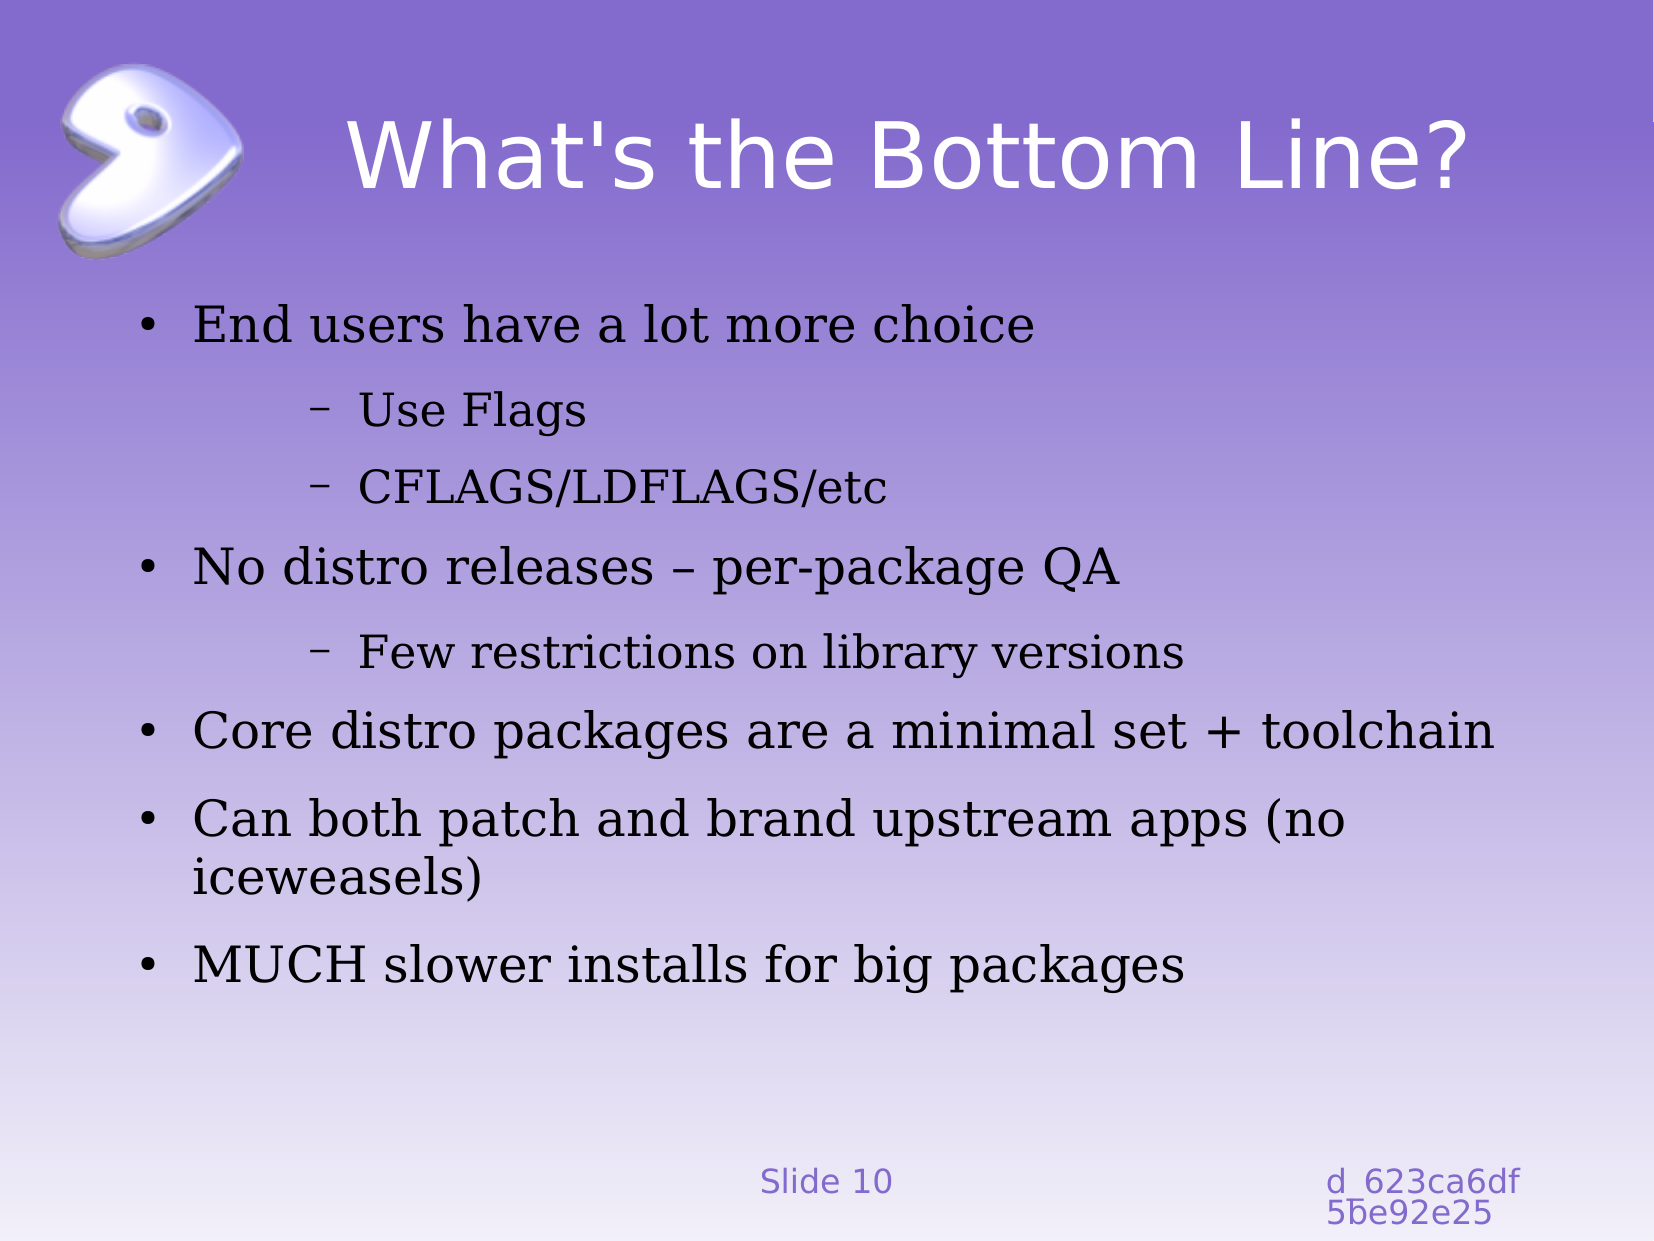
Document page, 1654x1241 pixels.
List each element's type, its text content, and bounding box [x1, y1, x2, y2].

picture [49, 61, 248, 266]
title What's the Bottom Line? [288, 44, 1531, 268]
list End users have a lot more choice Use Flags CFLAGS/LDFLAGS/etc No distro releases – per-package QA Few restrictions on library versions Core distro packages are a minimal set + toolchain Can both patch and brand upstream apps (no iceweasels) MUCH slower installs for big packages [121, 296, 1534, 1127]
